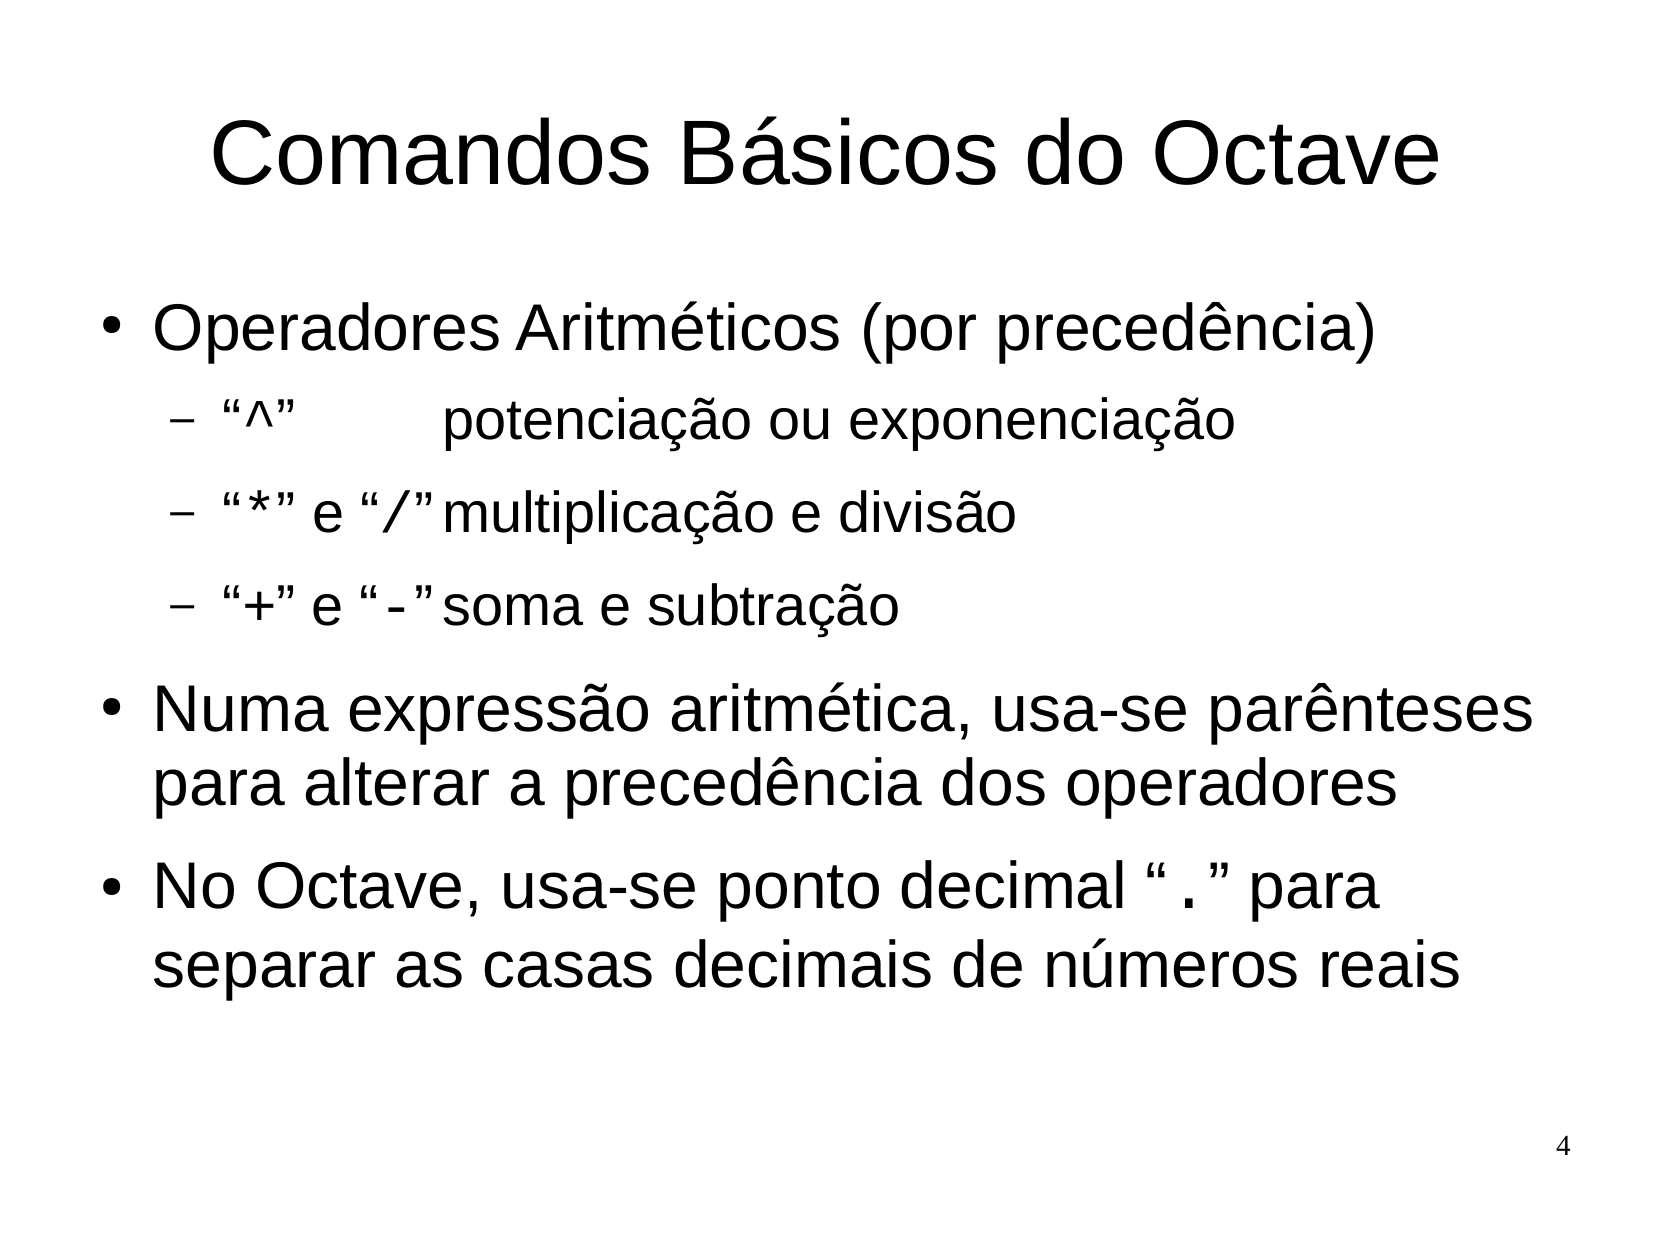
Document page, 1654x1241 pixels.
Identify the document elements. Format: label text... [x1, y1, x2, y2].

list Operadores Aritméticos (por precedência) “^” potenciação ou exponenciação “*” e “/” multiplicação e divisão “+” e “-” soma e subtração Numa expressão aritmética, usa-se parênteses para alterar a precedência dos operadores No Octave, usa-se ponto decimal “.” para separar as casas decimais de números reais [82, 290, 1571, 1010]
title Comandos Básicos do Octave [82, 49, 1571, 257]
